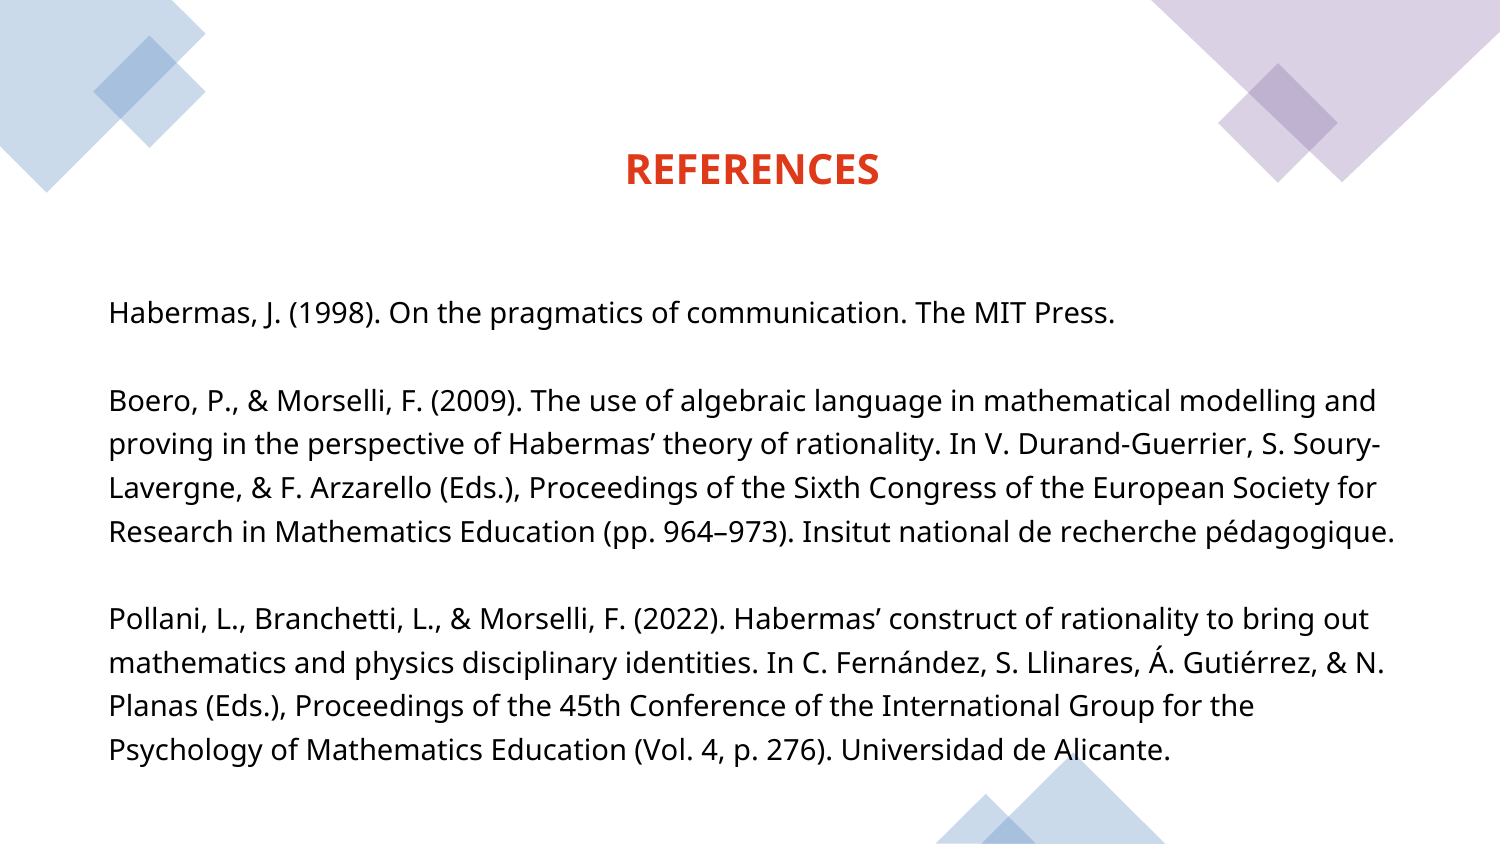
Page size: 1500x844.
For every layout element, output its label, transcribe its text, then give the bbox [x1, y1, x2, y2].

text_box REFERENCES Habermas, J. (1998). On the pragmatics of communication. The MIT Press. Boero, P., & Morselli, F. (2009). The use of algebraic language in mathematical modelling and proving in the perspective of Habermas’ theory of rationality. In V. Durand-Guerrier, S. Soury-Lavergne, & F. Arzarello (Eds.), Proceedings of the Sixth Congress of the European Society for Research in Mathematics Education (pp. 964–973). Insitut national de recherche pédagogique. Pollani, L., Branchetti, L., & Morselli, F. (2022). Habermas’ construct of rationality to bring out mathematics and physics disciplinary identities. In C. Fernández, S. Llinares, Á. Gutiérrez, & N. Planas (Eds.), Proceedings of the 45th Conference of the International Group for the Psychology of Mathematics Education (Vol. 4, p. 276). Universidad de Alicante. [93, 128, 1412, 780]
text_box [0, 0, 1500, 844]
